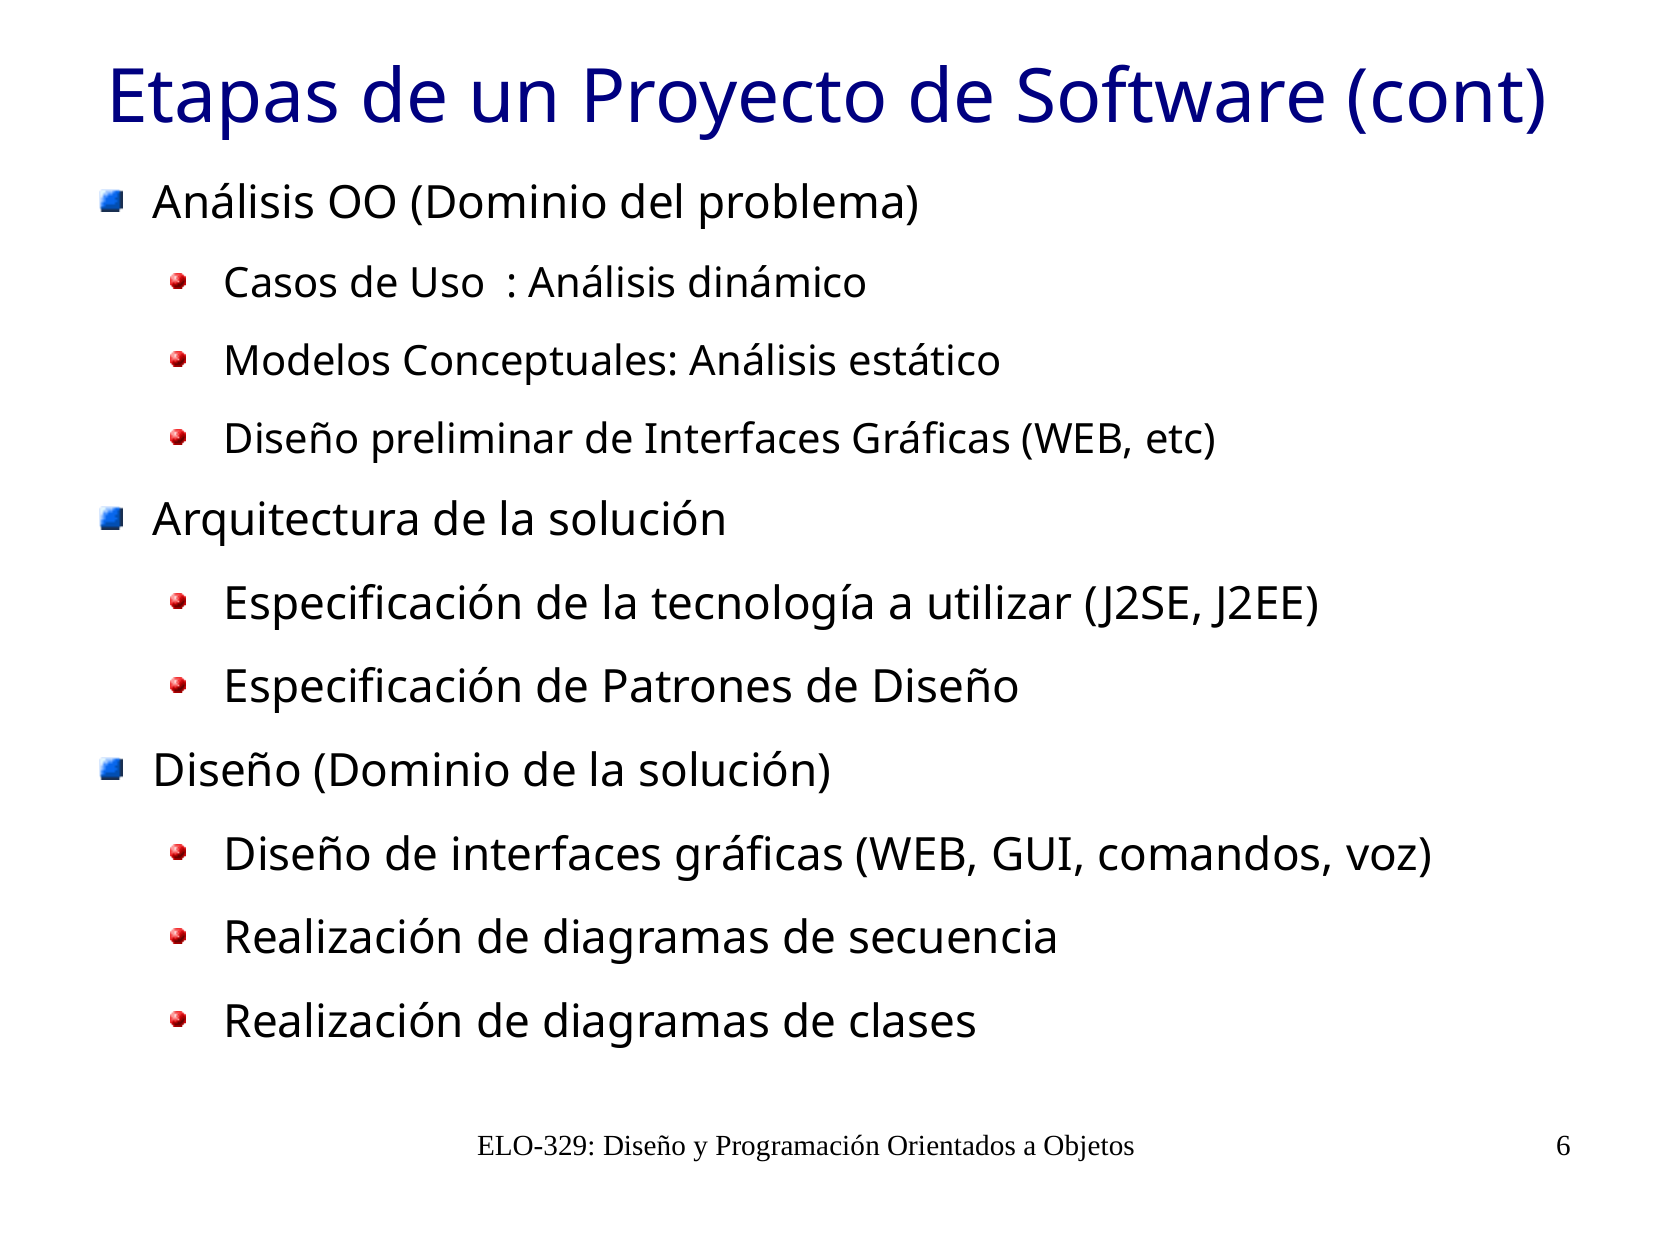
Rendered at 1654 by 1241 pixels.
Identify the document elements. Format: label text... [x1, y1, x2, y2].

title Etapas de un Proyecto de Software (cont) [82, 50, 1571, 137]
list Análisis OO (Dominio del problema) Casos de Uso : Análisis dinámico Modelos Conceptuales: Análisis estático Diseño preliminar de Interfaces Gráficas (WEB, etc)‏ Arquitectura de la solución Especificación de la tecnología a utilizar (J2SE, J2EE) Especificación de Patrones de Diseño Diseño (Dominio de la solución)‏ Diseño de interfaces gráficas (WEB, GUI, comandos, voz)‏ Realización de diagramas de secuencia Realización de diagramas de clases [81, 169, 1571, 1112]
